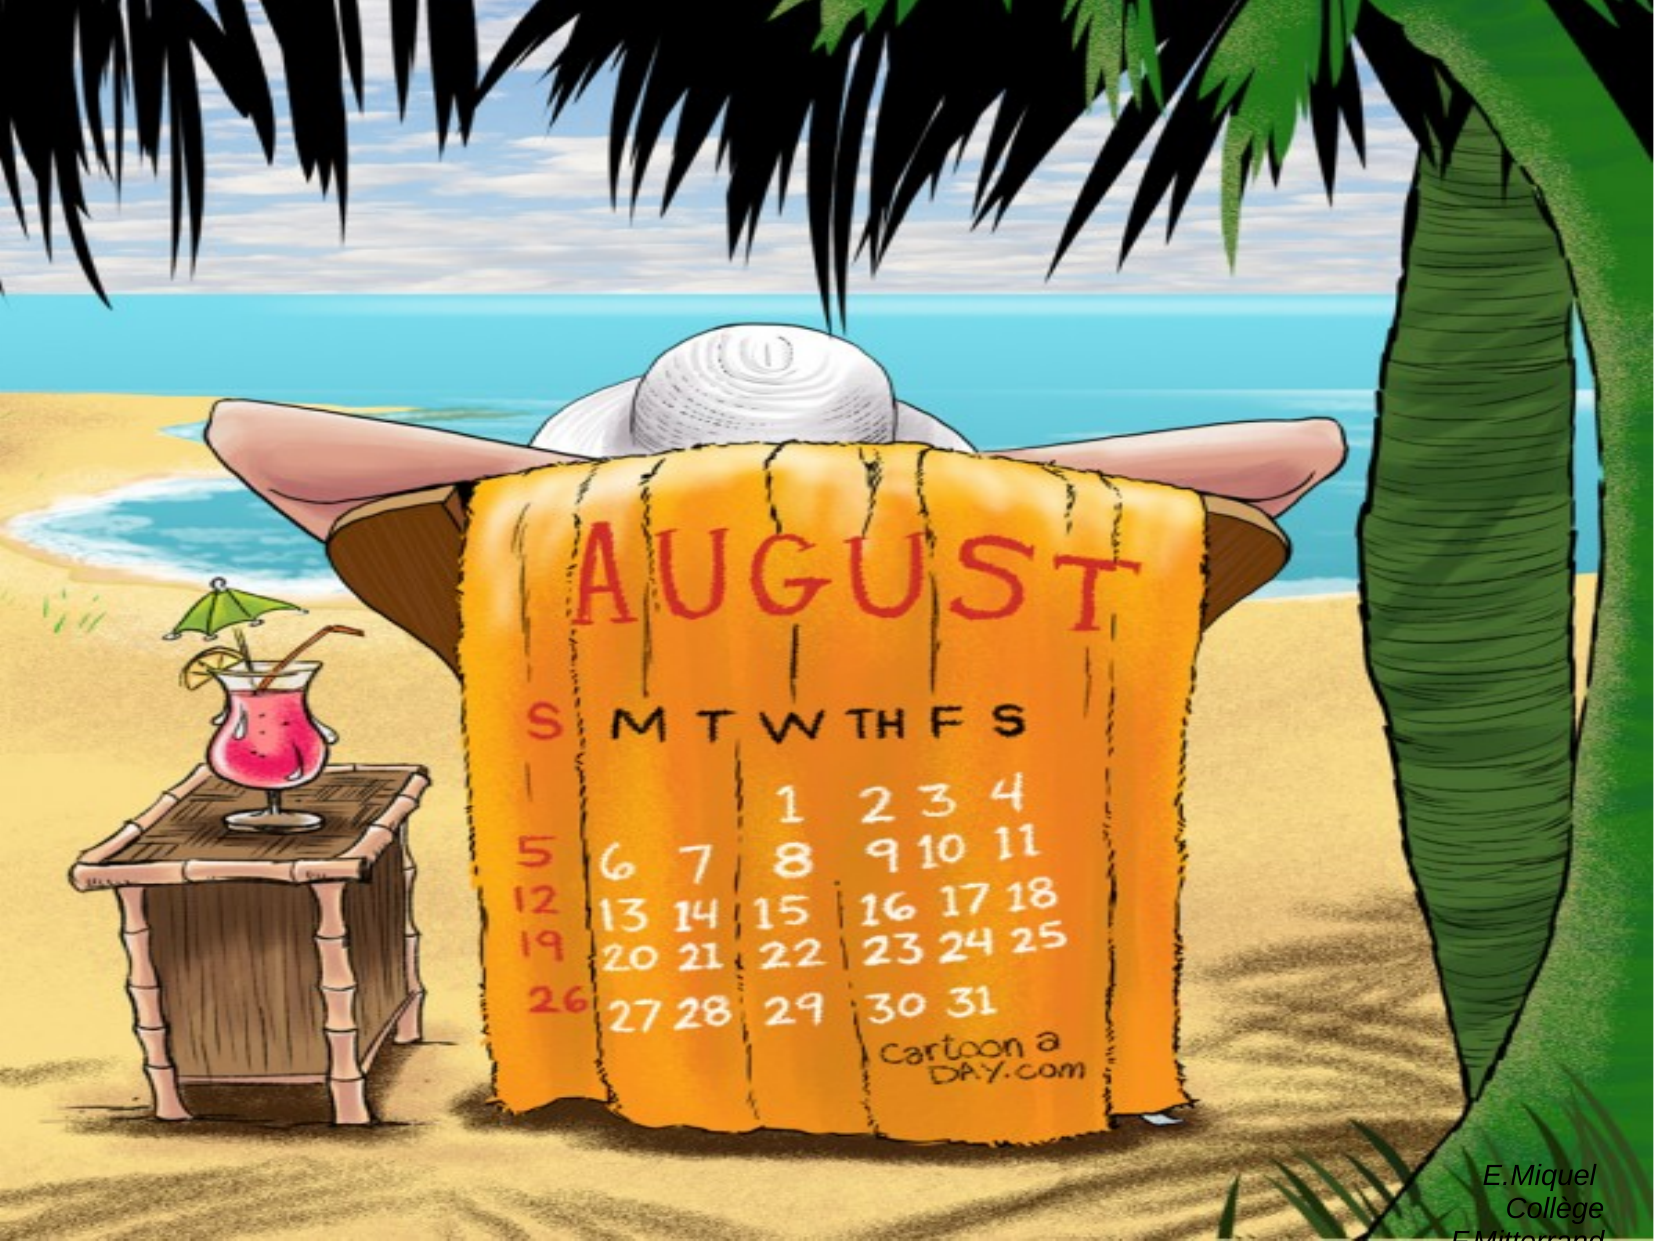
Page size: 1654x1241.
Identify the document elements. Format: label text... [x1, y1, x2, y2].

picture [1480, 1232, 1492, 1241]
picture [0, 0, 1654, 1241]
picture [1508, 1232, 1516, 1241]
picture [1456, 1232, 1476, 1241]
text_box E.Miquel Collège F.Mitterrand [1328, 1151, 1620, 1232]
picture [1494, 1232, 1508, 1241]
picture [1516, 1232, 1602, 1241]
